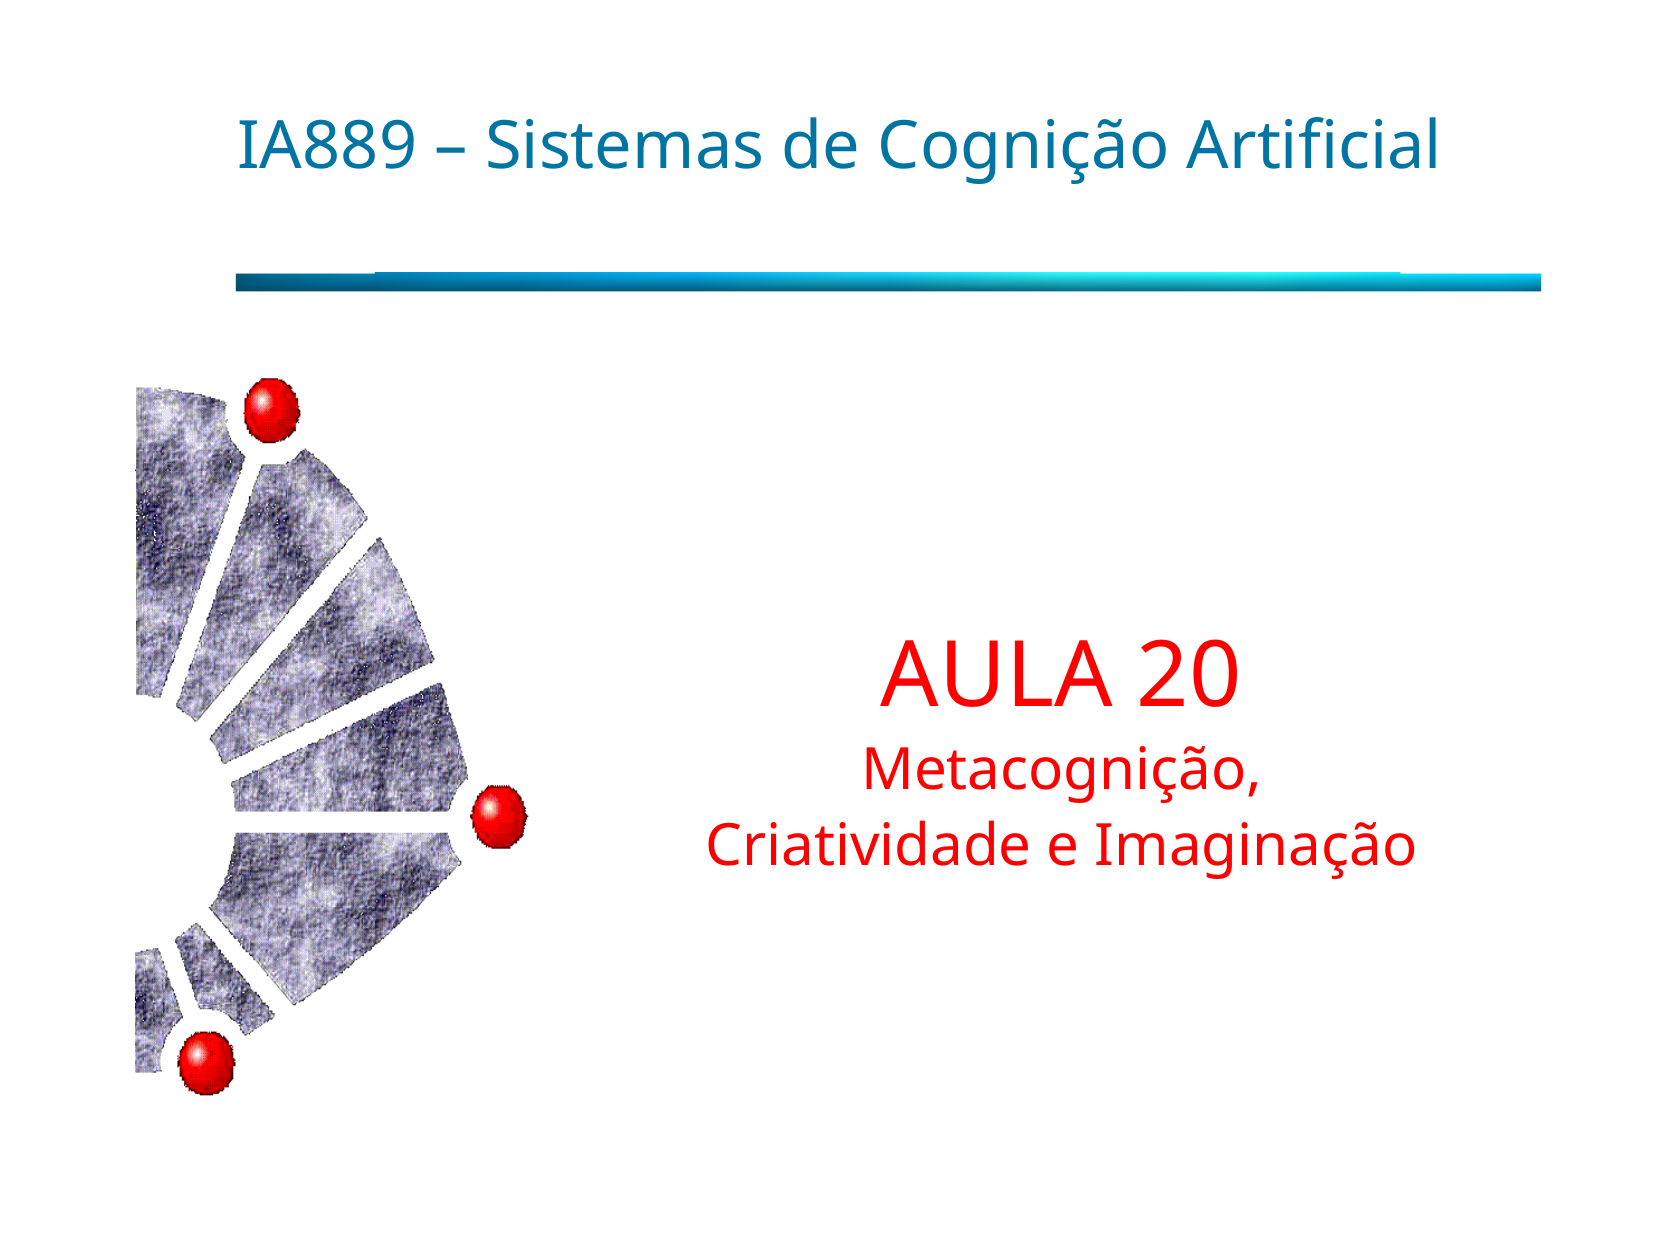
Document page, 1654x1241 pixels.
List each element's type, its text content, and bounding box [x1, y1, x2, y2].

picture [125, 272, 1654, 295]
subtitle AULA 20 Metacognição, Criatividade e Imaginação [553, 309, 1534, 1182]
title IA889 – Sistemas de Cognição Artificial [61, 35, 1620, 250]
chart [135, 324, 562, 1112]
